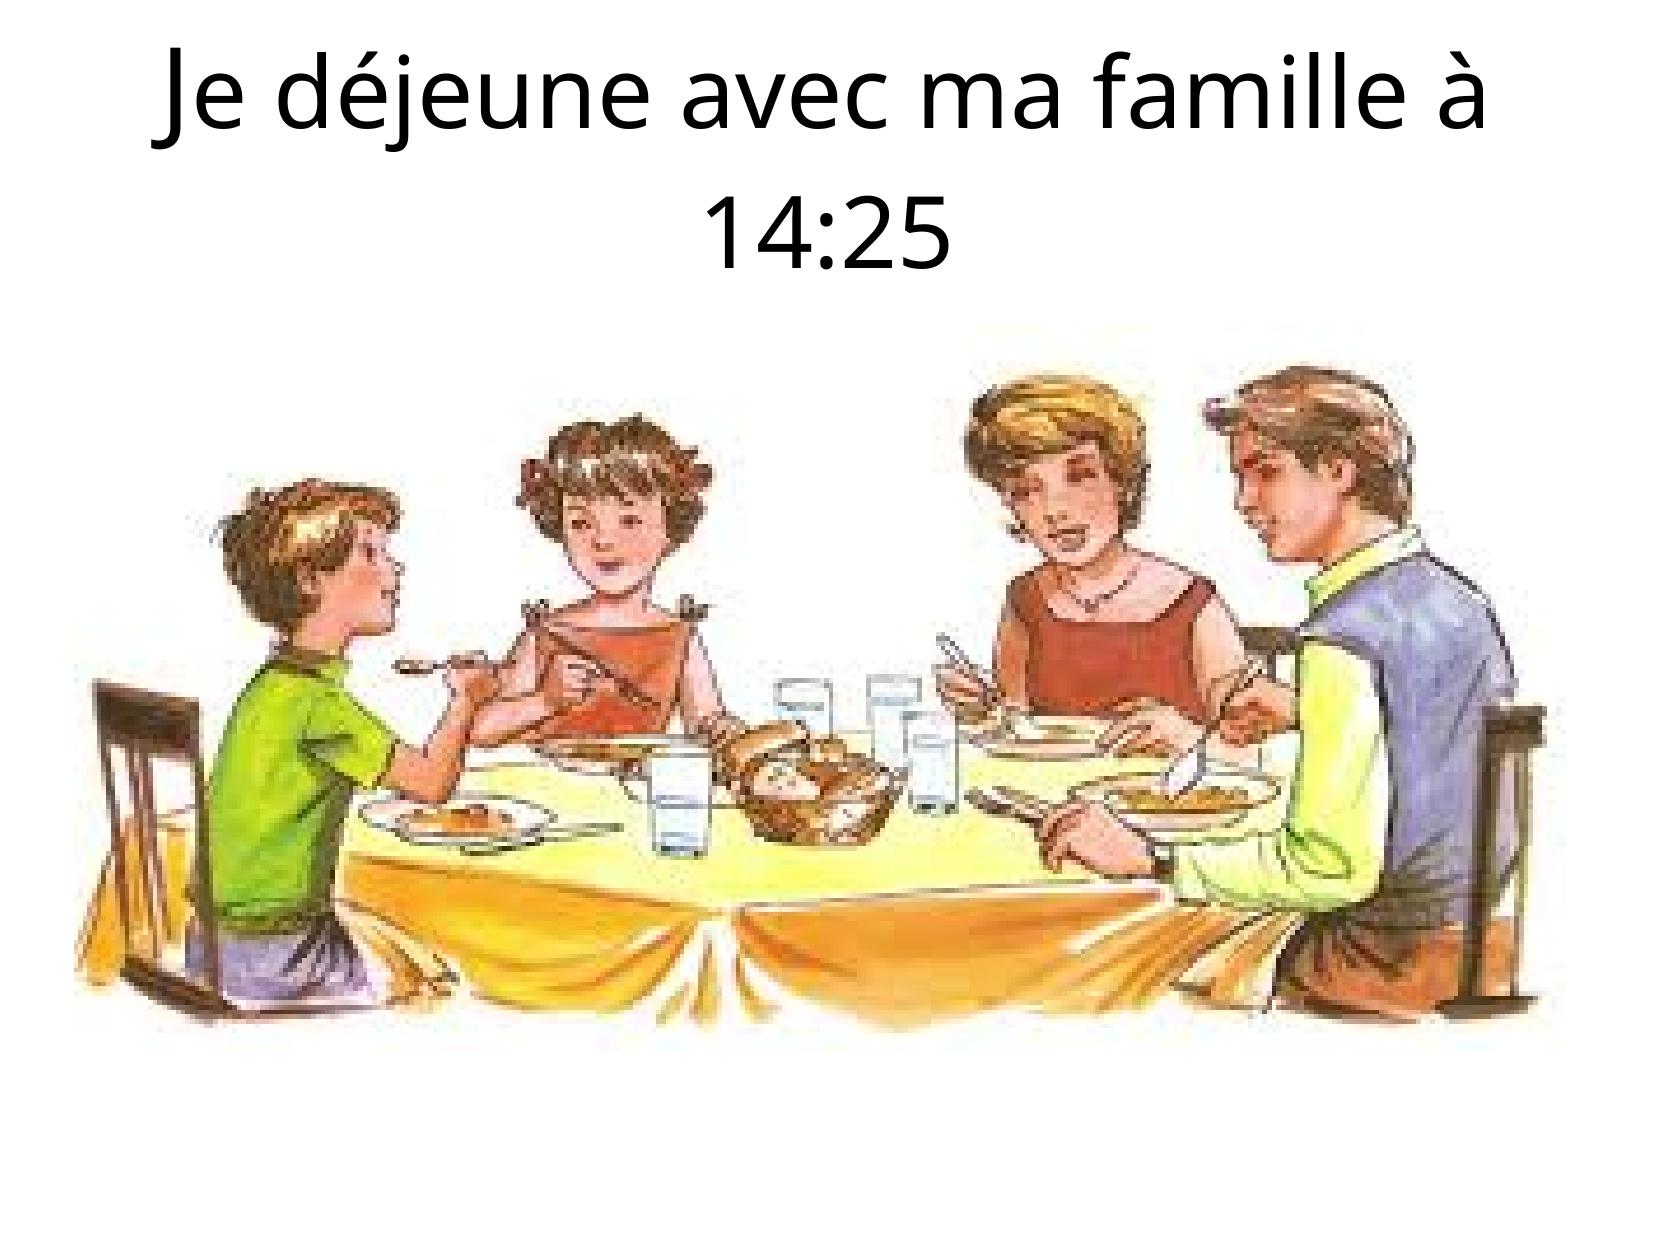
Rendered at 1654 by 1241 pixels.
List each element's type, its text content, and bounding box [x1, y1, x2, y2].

picture [74, 324, 1580, 1052]
title Je déjeune avec ma famille à 14:25 [82, 0, 1571, 325]
